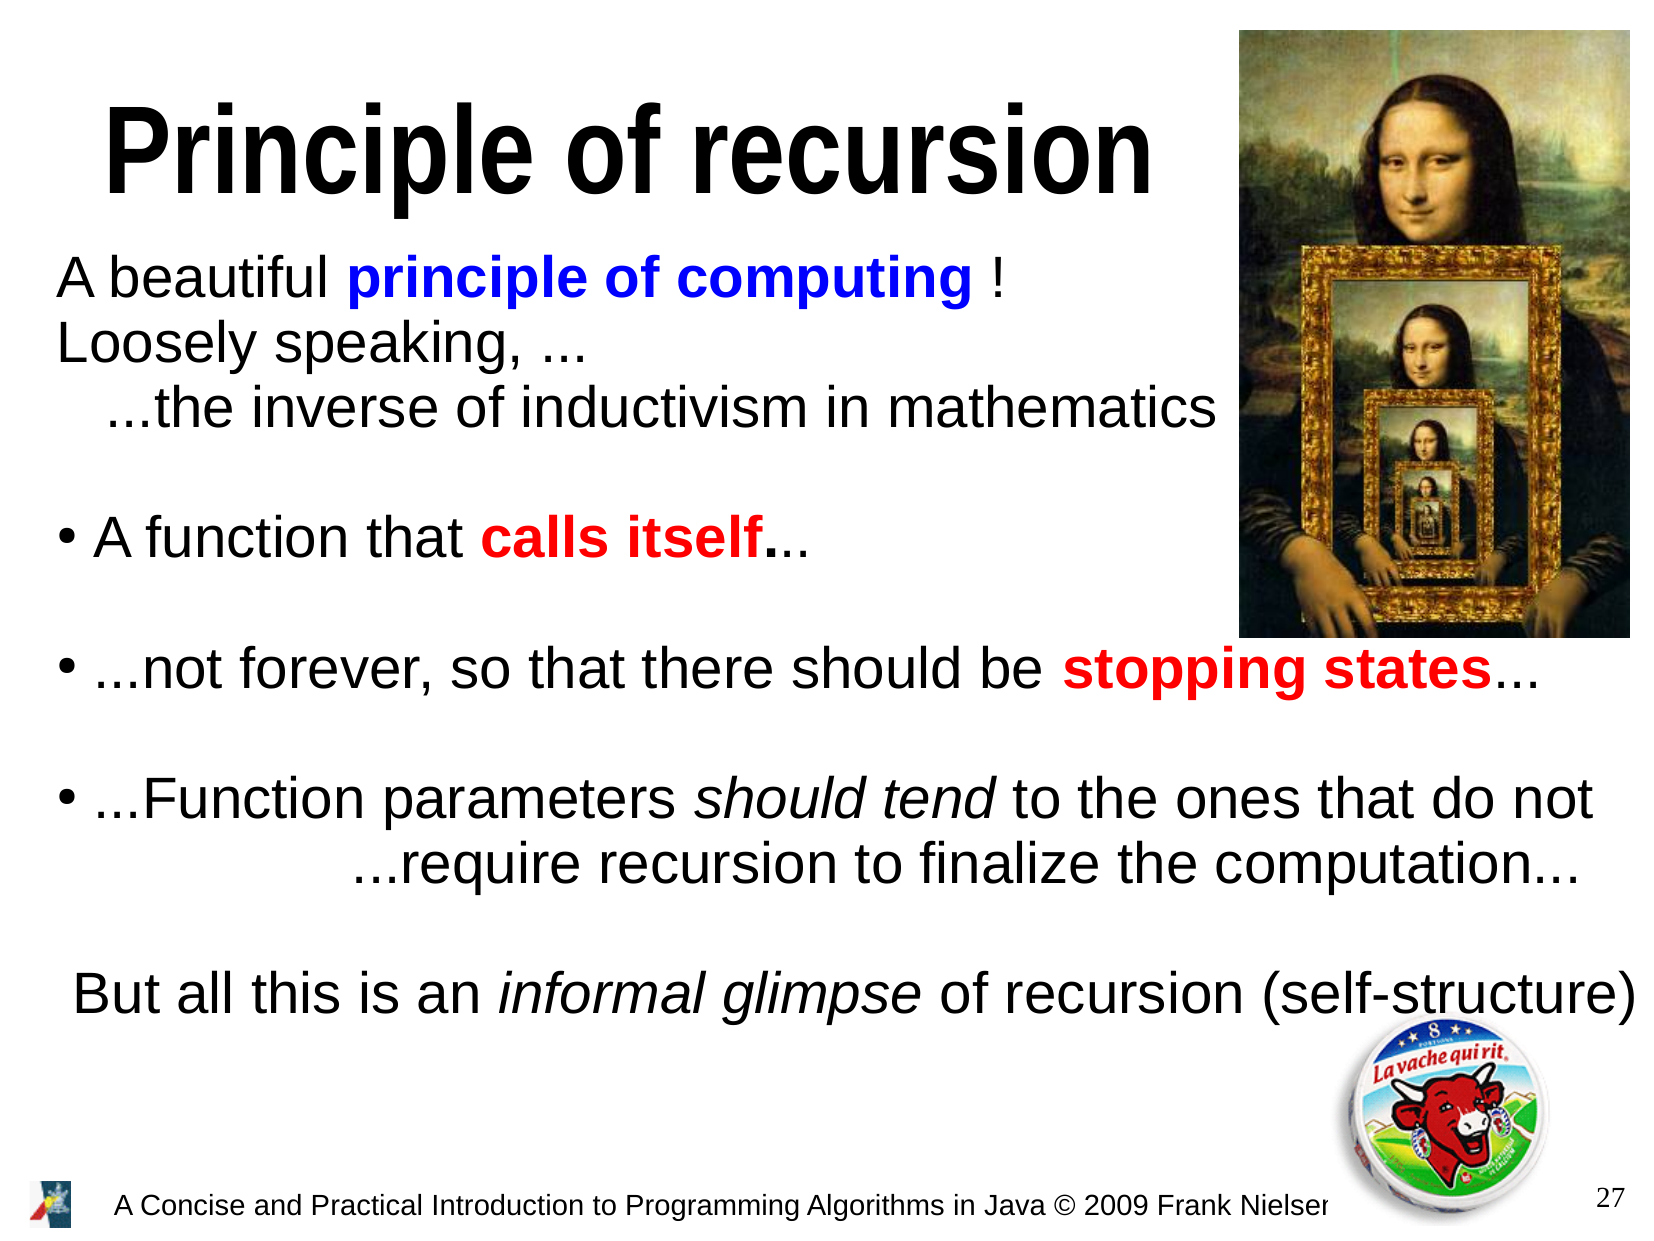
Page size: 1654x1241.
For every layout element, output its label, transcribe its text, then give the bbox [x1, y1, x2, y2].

picture [29, 1181, 71, 1228]
text_box A beautiful principle of computing ! Loosely speaking, ... ...the inverse of inductivism in mathematics A function that calls itself... ...not forever, so that there should be stopping states... ...Function parameters should tend to the ones that do not ...require recursion to finalize the computation... But all this is an informal glimpse of recursion (self-structure) [41, 237, 1654, 1036]
picture [1328, 1036, 1565, 1226]
picture [1239, 30, 1630, 237]
text_box Principle of recursion [88, 69, 1171, 227]
